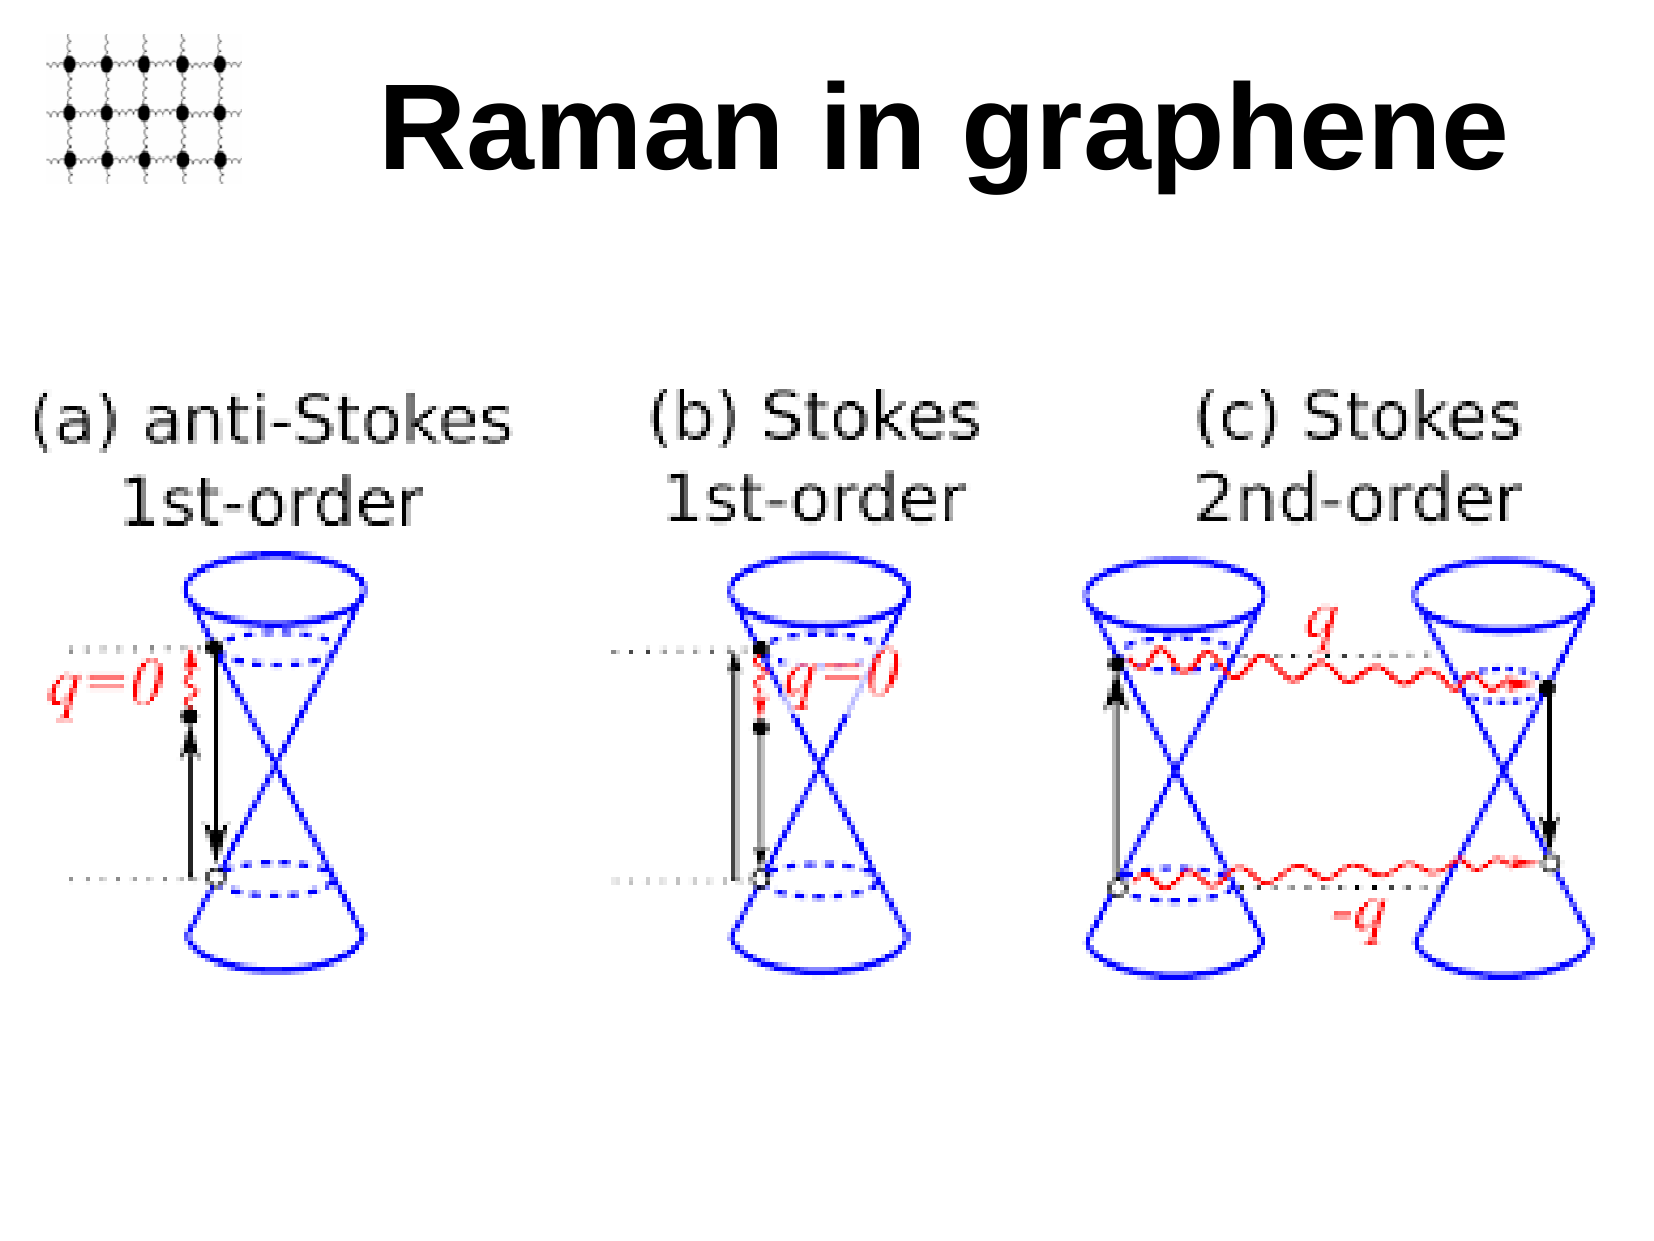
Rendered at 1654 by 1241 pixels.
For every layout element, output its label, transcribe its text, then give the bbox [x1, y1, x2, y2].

picture [11, 12, 245, 189]
picture [35, 389, 1595, 980]
title Raman in graphene [200, 23, 1654, 231]
